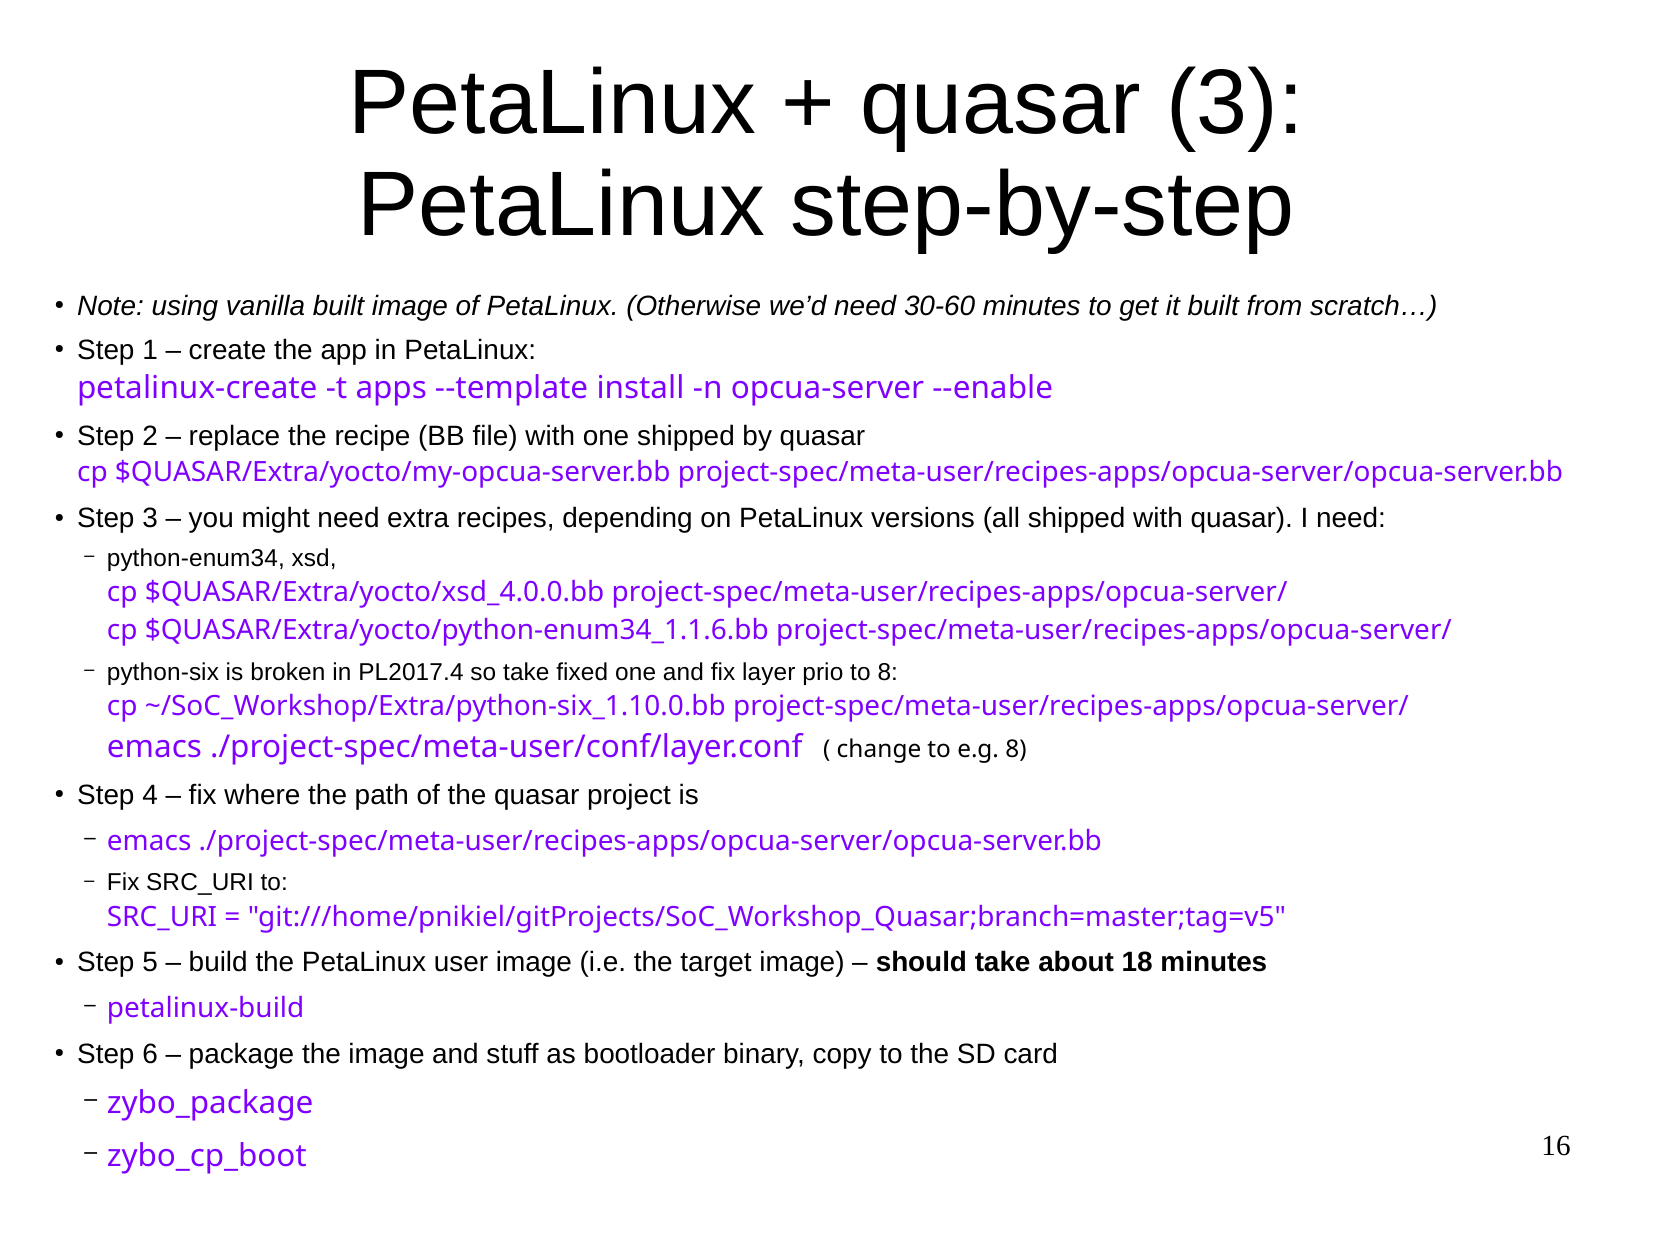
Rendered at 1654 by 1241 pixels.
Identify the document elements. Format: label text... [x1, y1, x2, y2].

title PetaLinux + quasar (3): PetaLinux step-by-step [82, 49, 1571, 257]
list Note: using vanilla built image of PetaLinux. (Otherwise we’d need 30-60 minutes to get it built from scratch…) Step 1 – create the app in PetaLinux: petalinux-create -t apps --template install -n opcua-server --enable Step 2 – replace the recipe (BB file) with one shipped by quasar cp $QUASAR/Extra/yocto/my-opcua-server.bb project-spec/meta-user/recipes-apps/opcua-server/opcua-server.bb Step 3 – you might need extra recipes, depending on PetaLinux versions (all shipped with quasar). I need: python-enum34, xsd, cp $QUASAR/Extra/yocto/xsd_4.0.0.bb project-spec/meta-user/recipes-apps/opcua-server/ cp $QUASAR/Extra/yocto/python-enum34_1.1.6.bb project-spec/meta-user/recipes-apps/opcua-server/ python-six is broken in PL2017.4 so take fixed one and fix layer prio to 8: cp ~/SoC_Workshop/Extra/python-six_1.10.0.bb project-spec/meta-user/recipes-apps/opcua-server/ emacs ./project-spec/meta-user/conf/layer.conf ( change to e.g. 8) Step 4 – fix where the path of the quasar project is emacs ./project-spec/meta-user/recipes-apps/opcua-server/opcua-server.bb Fix SRC_URI to: SRC_URI = "git:///home/pnikiel/gitProjects/SoC_Workshop_Quasar;branch=master;tag=v5" Step 5 – build the PetaLinux user image (i.e. the target image) – should take about 18 minutes petalinux-build Step 6 – package the image and stuff as bootloader binary, copy to the SD card zybo_package zybo_cp_boot [47, 290, 1619, 1193]
